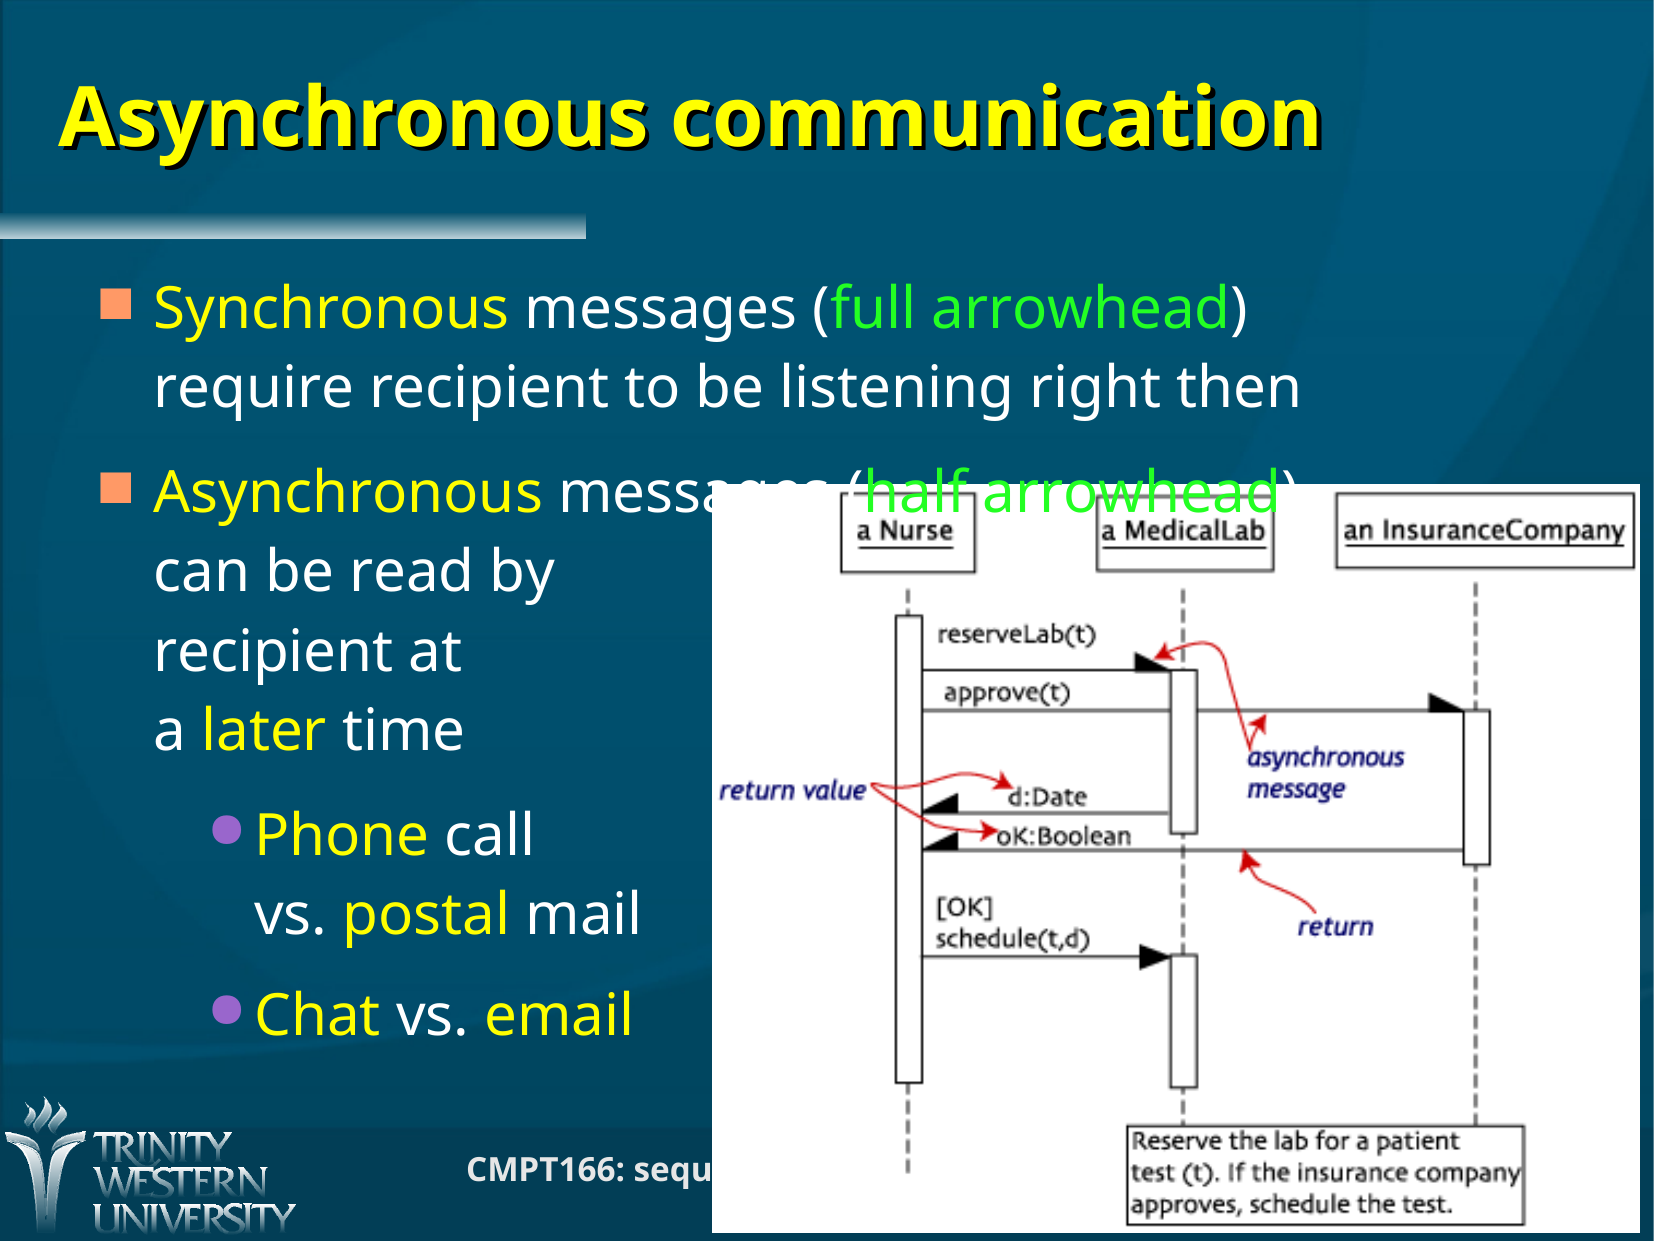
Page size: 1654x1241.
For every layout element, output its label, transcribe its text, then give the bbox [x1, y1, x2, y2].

picture [713, 485, 1654, 1232]
list Synchronous messages (full arrowhead) require recipient to be listening right then Asynchronous messages (half arrowhead) can be read by recipient at a later time Phone call vs. postal mail Chat vs. email [82, 266, 1571, 949]
title Asynchronous communication [59, 27, 1548, 201]
picture [38, 1227, 54, 1232]
